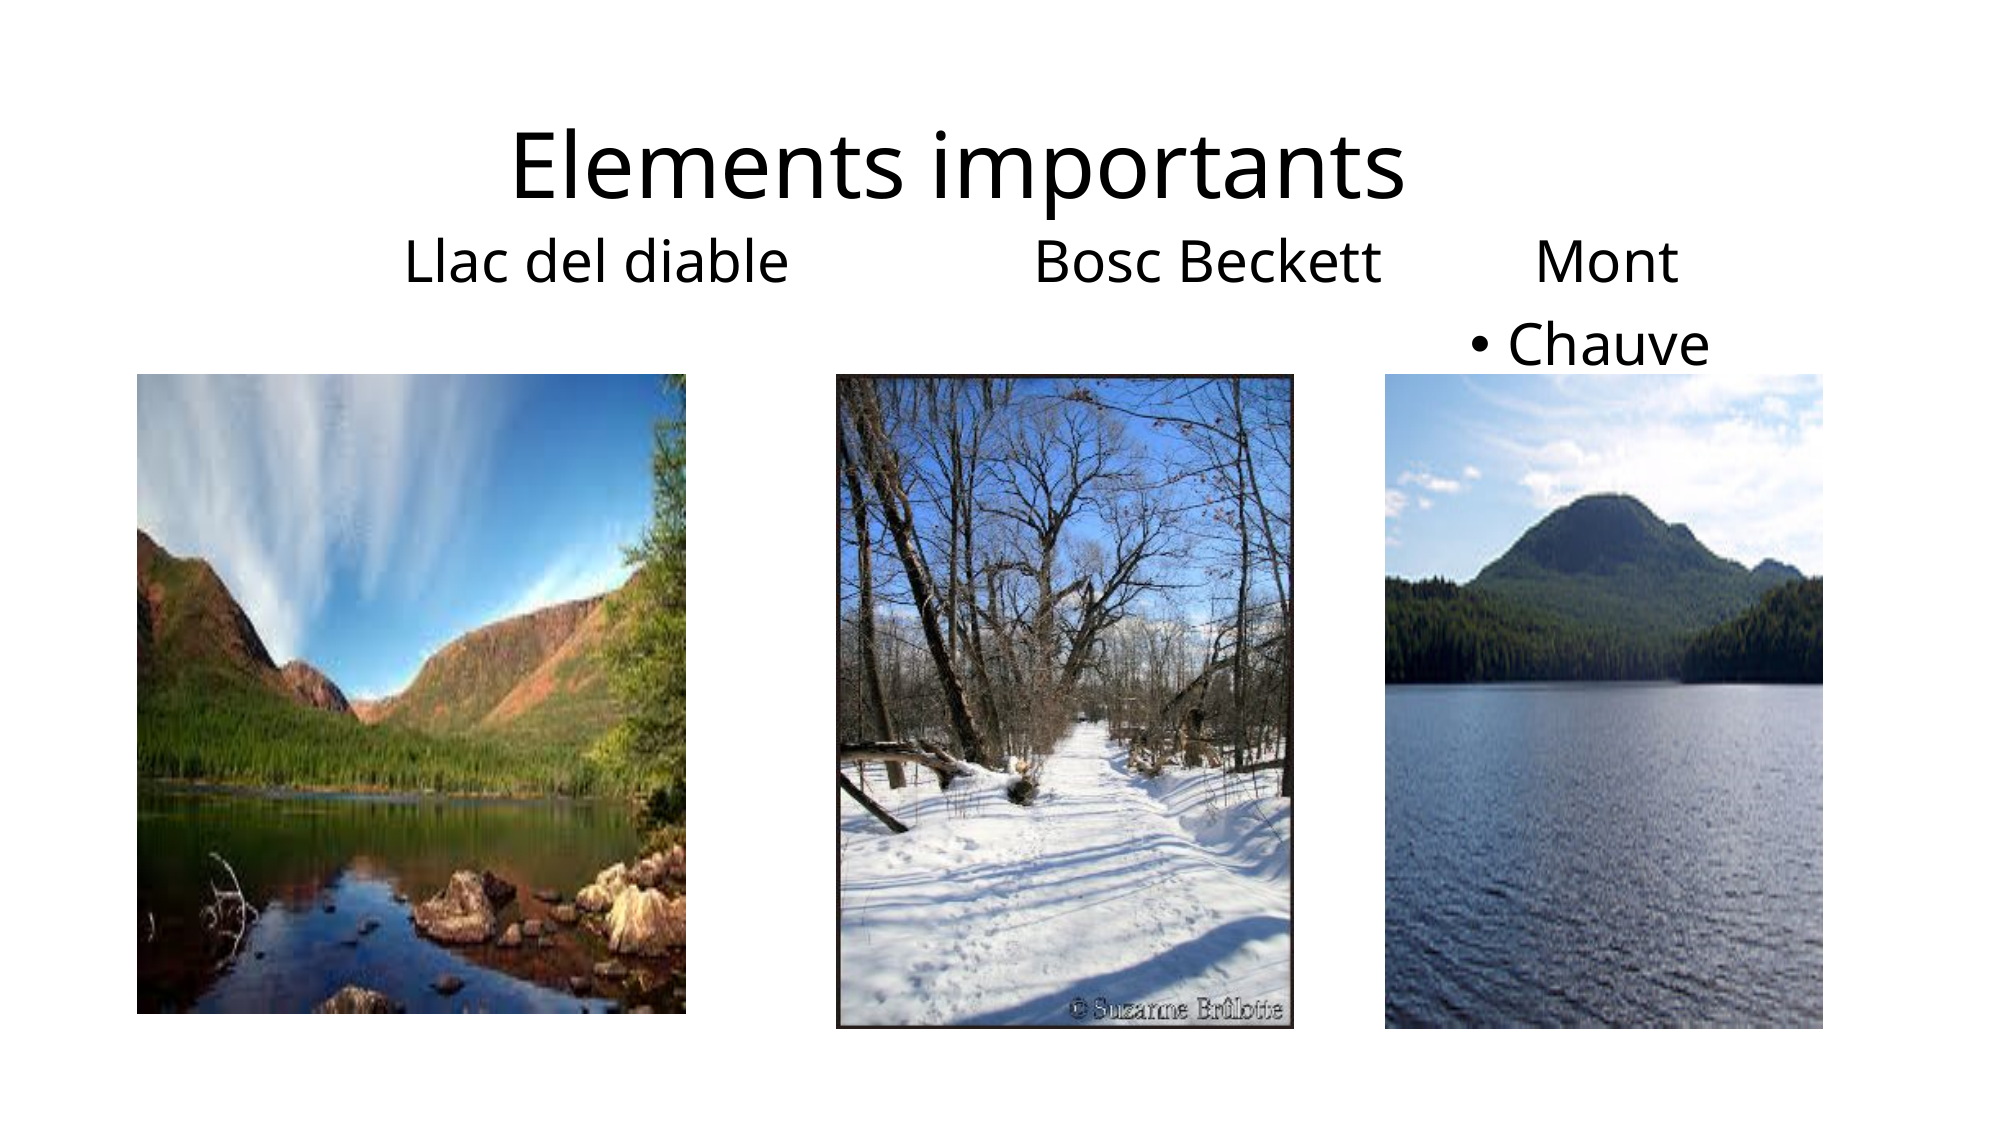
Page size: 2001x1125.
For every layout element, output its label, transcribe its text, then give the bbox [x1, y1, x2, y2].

title Elements importants [137, 59, 1863, 278]
picture [836, 374, 1294, 1029]
picture [137, 374, 686, 1014]
list Llac del diable Bosc Beckett Mont Chauve [46, 224, 1772, 939]
picture [1385, 374, 1823, 1029]
